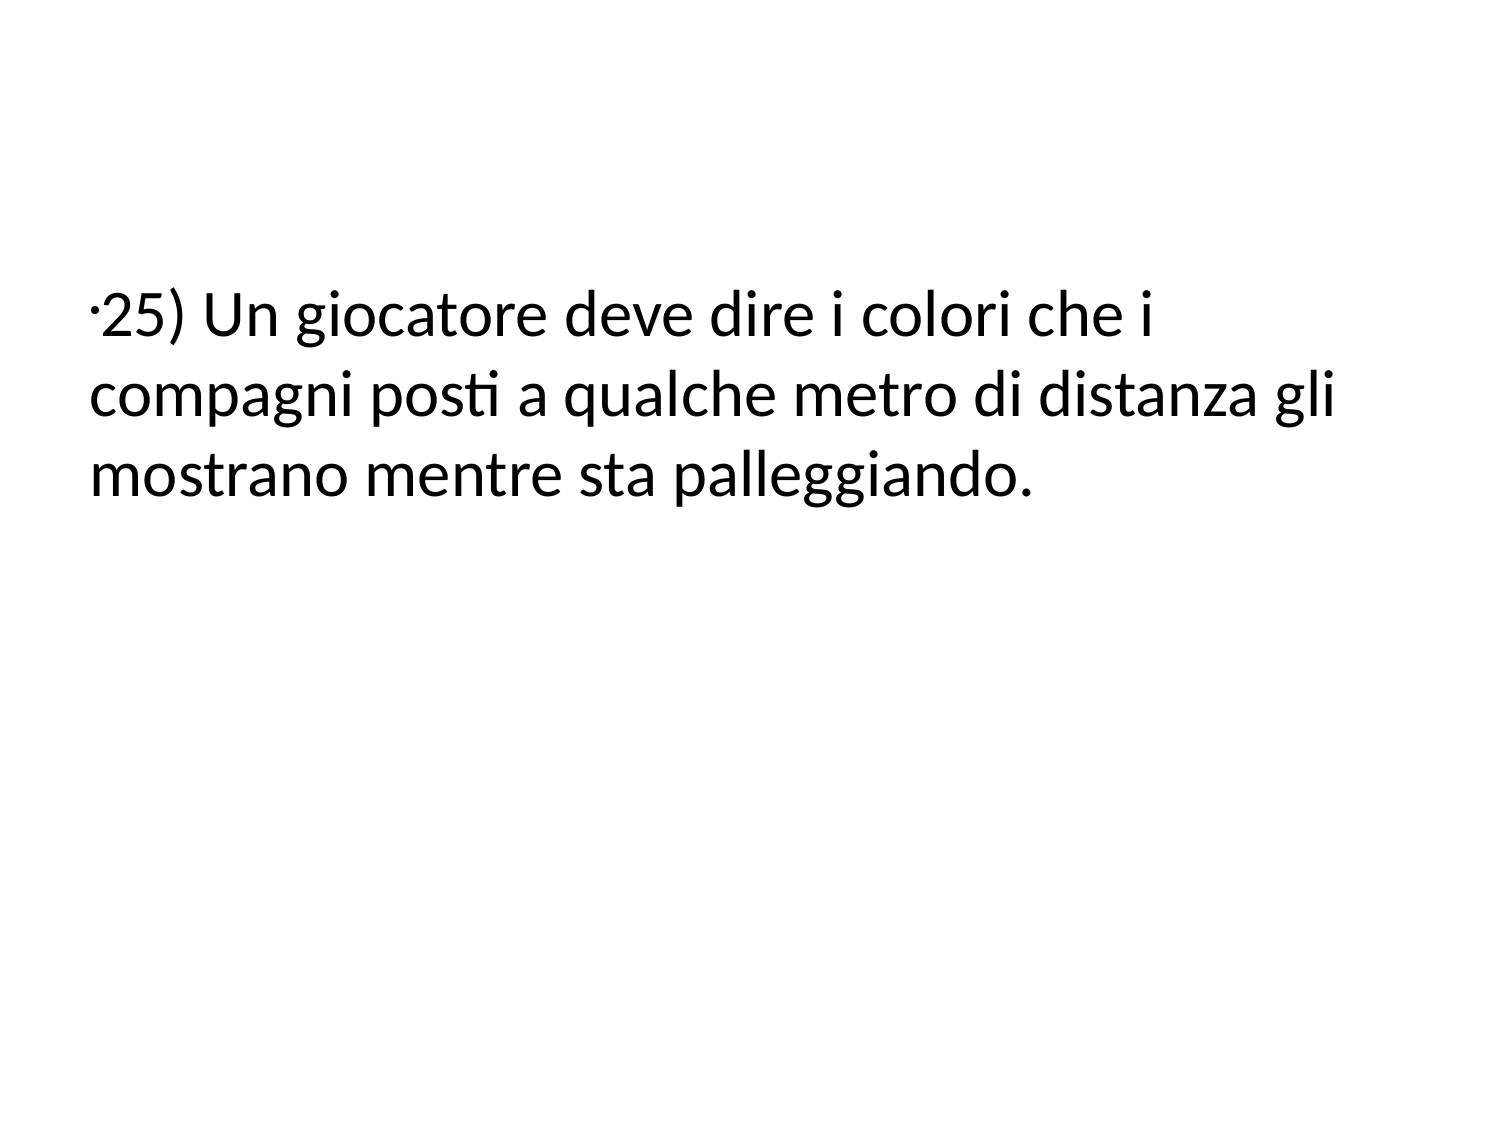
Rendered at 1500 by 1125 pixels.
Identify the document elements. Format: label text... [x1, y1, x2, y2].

list 25) Un giocatore deve dire i colori che i compagni posti a qualche metro di distanza gli mostrano mentre sta palleggiando. [75, 262, 1425, 1005]
